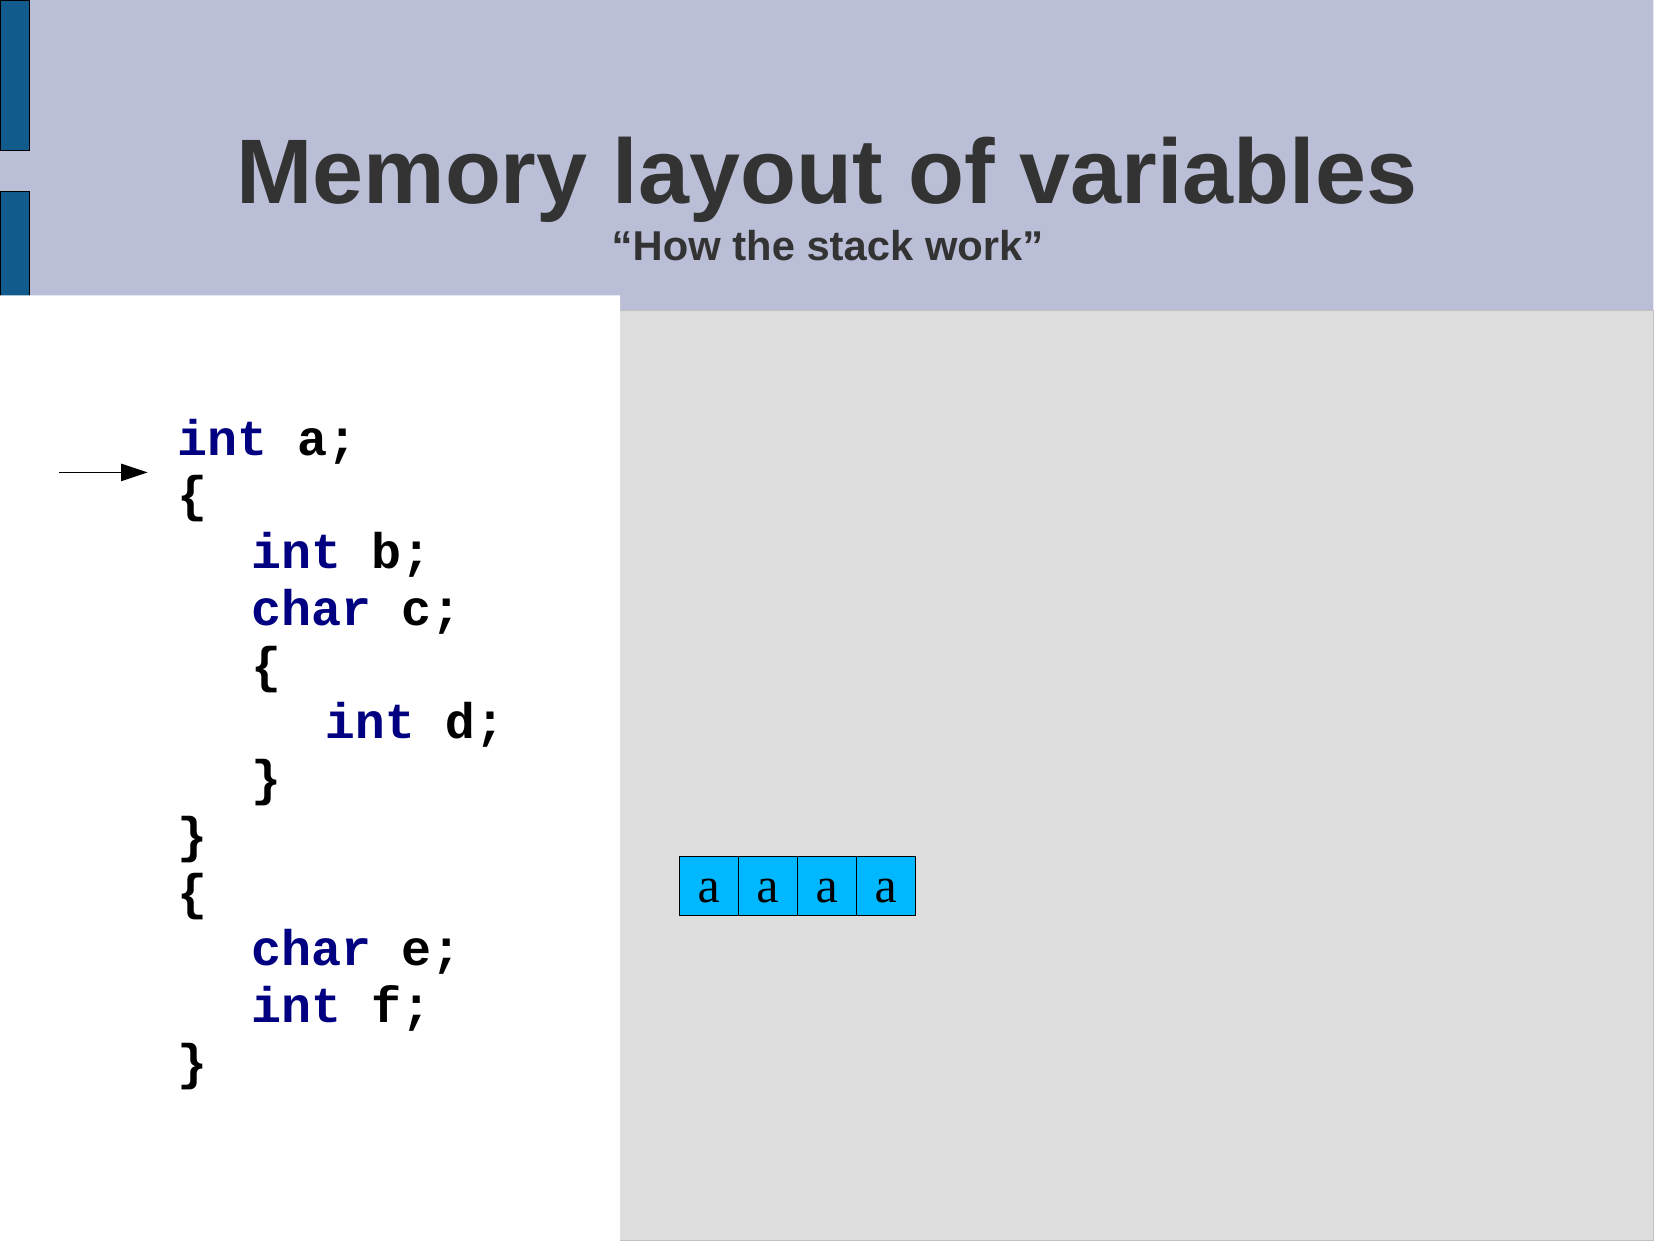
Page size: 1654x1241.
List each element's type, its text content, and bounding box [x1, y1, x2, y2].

text_box a [738, 856, 797, 916]
text_box a [856, 856, 916, 916]
text_box a [797, 856, 856, 916]
text_box int a; { int b; char c; { int d; } } { char e; int f; } [0, 295, 621, 1241]
text_box a [679, 856, 738, 916]
title Memory layout of variables “How the stack work” [121, 91, 1534, 299]
